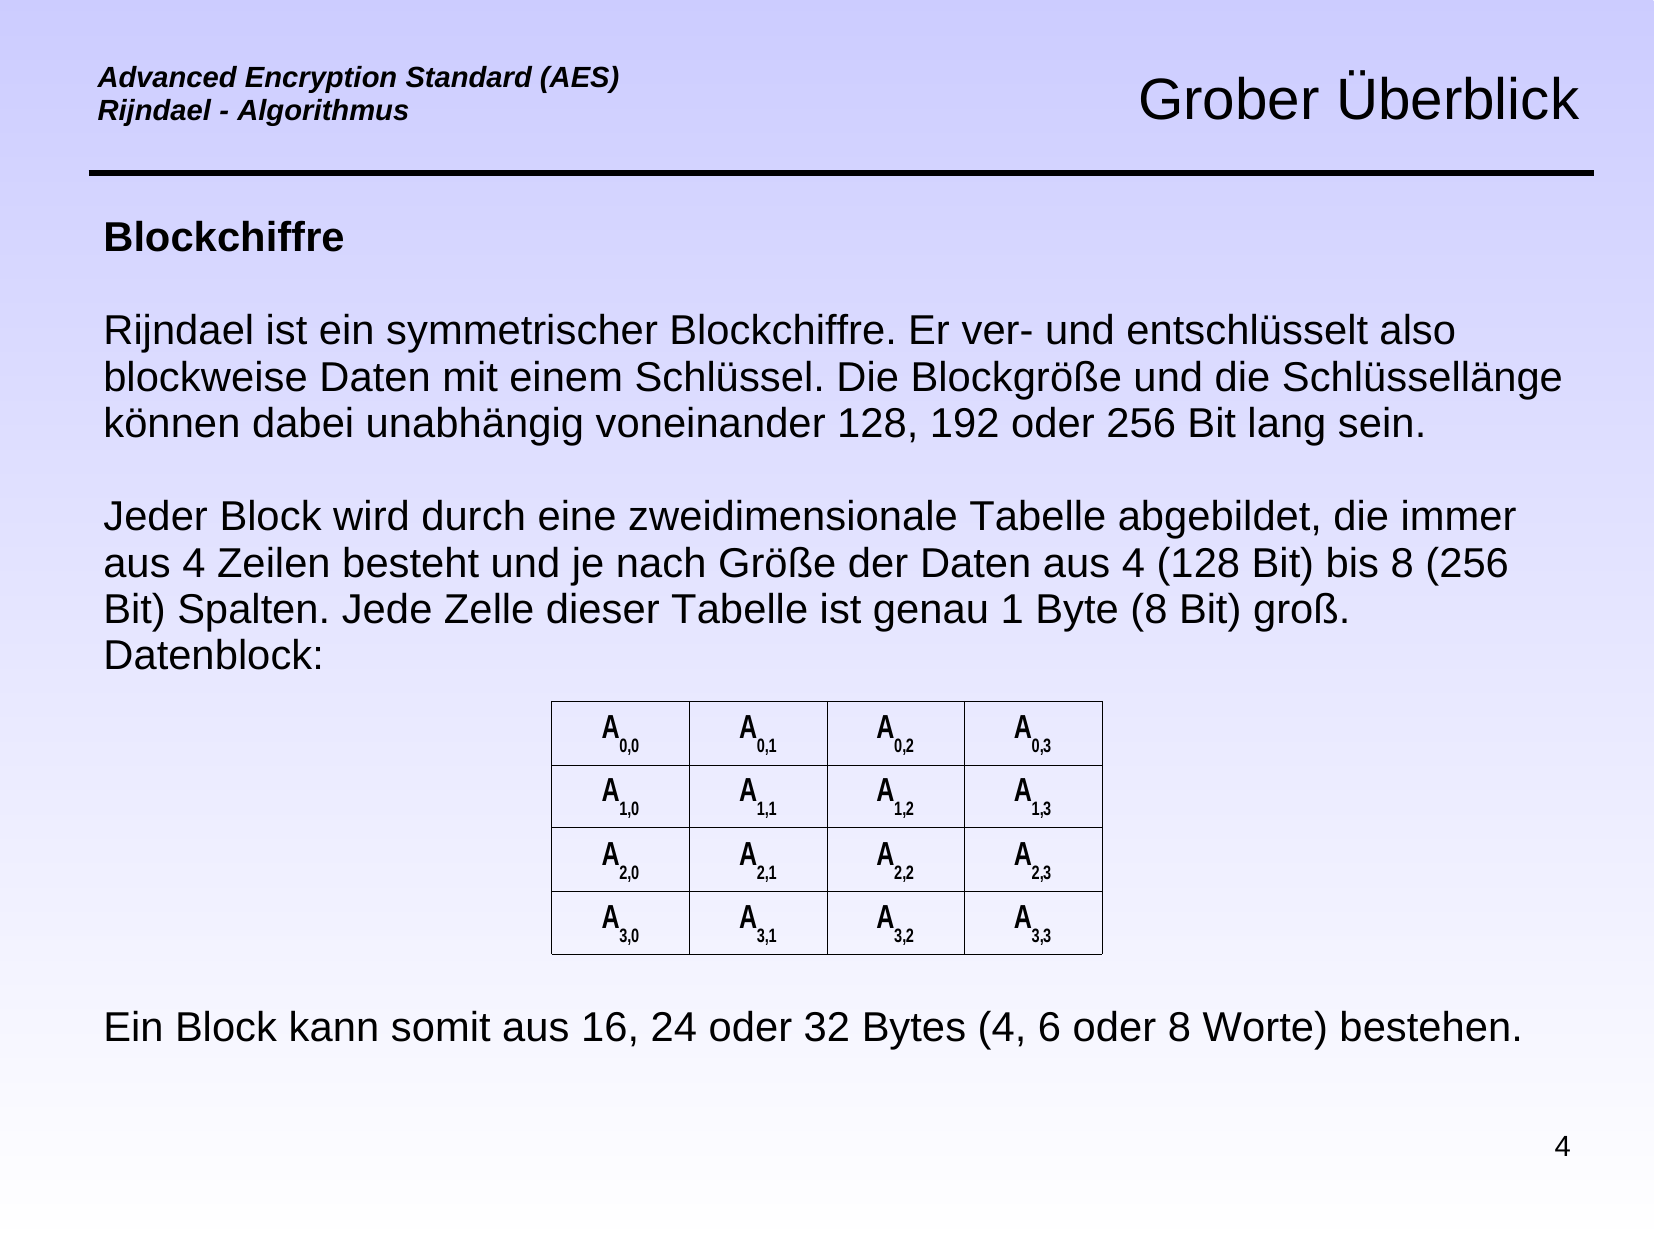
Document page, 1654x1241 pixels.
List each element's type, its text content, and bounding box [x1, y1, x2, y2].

text_box Grober Überblick [767, 59, 1595, 139]
chart [550, 699, 1104, 957]
text_box Advanced Encryption Standard (AES) Rijndael - Algorithmus [82, 29, 650, 159]
text_box Blockchiffre Rijndael ist ein symmetrischer Blockchiffre. Er ver- und entschlüsselt also blockweise Daten mit einem Schlüssel. Die Blockgröße und die Schlüssellänge können dabei unabhängig voneinander 128, 192 oder 256 Bit lang sein. Jeder Block wird durch eine zweidimensionale Tabelle abgebildet, die immer aus 4 Zeilen besteht und je nach Größe der Daten aus 4 (128 Bit) bis 8 (256 Bit) Spalten. Jede Zelle dieser Tabelle ist genau 1 Byte (8 Bit) groß. Datenblock: Ein Block kann somit aus 16, 24 oder 32 Bytes (4, 6 oder 8 Worte) bestehen. [88, 206, 1595, 1065]
